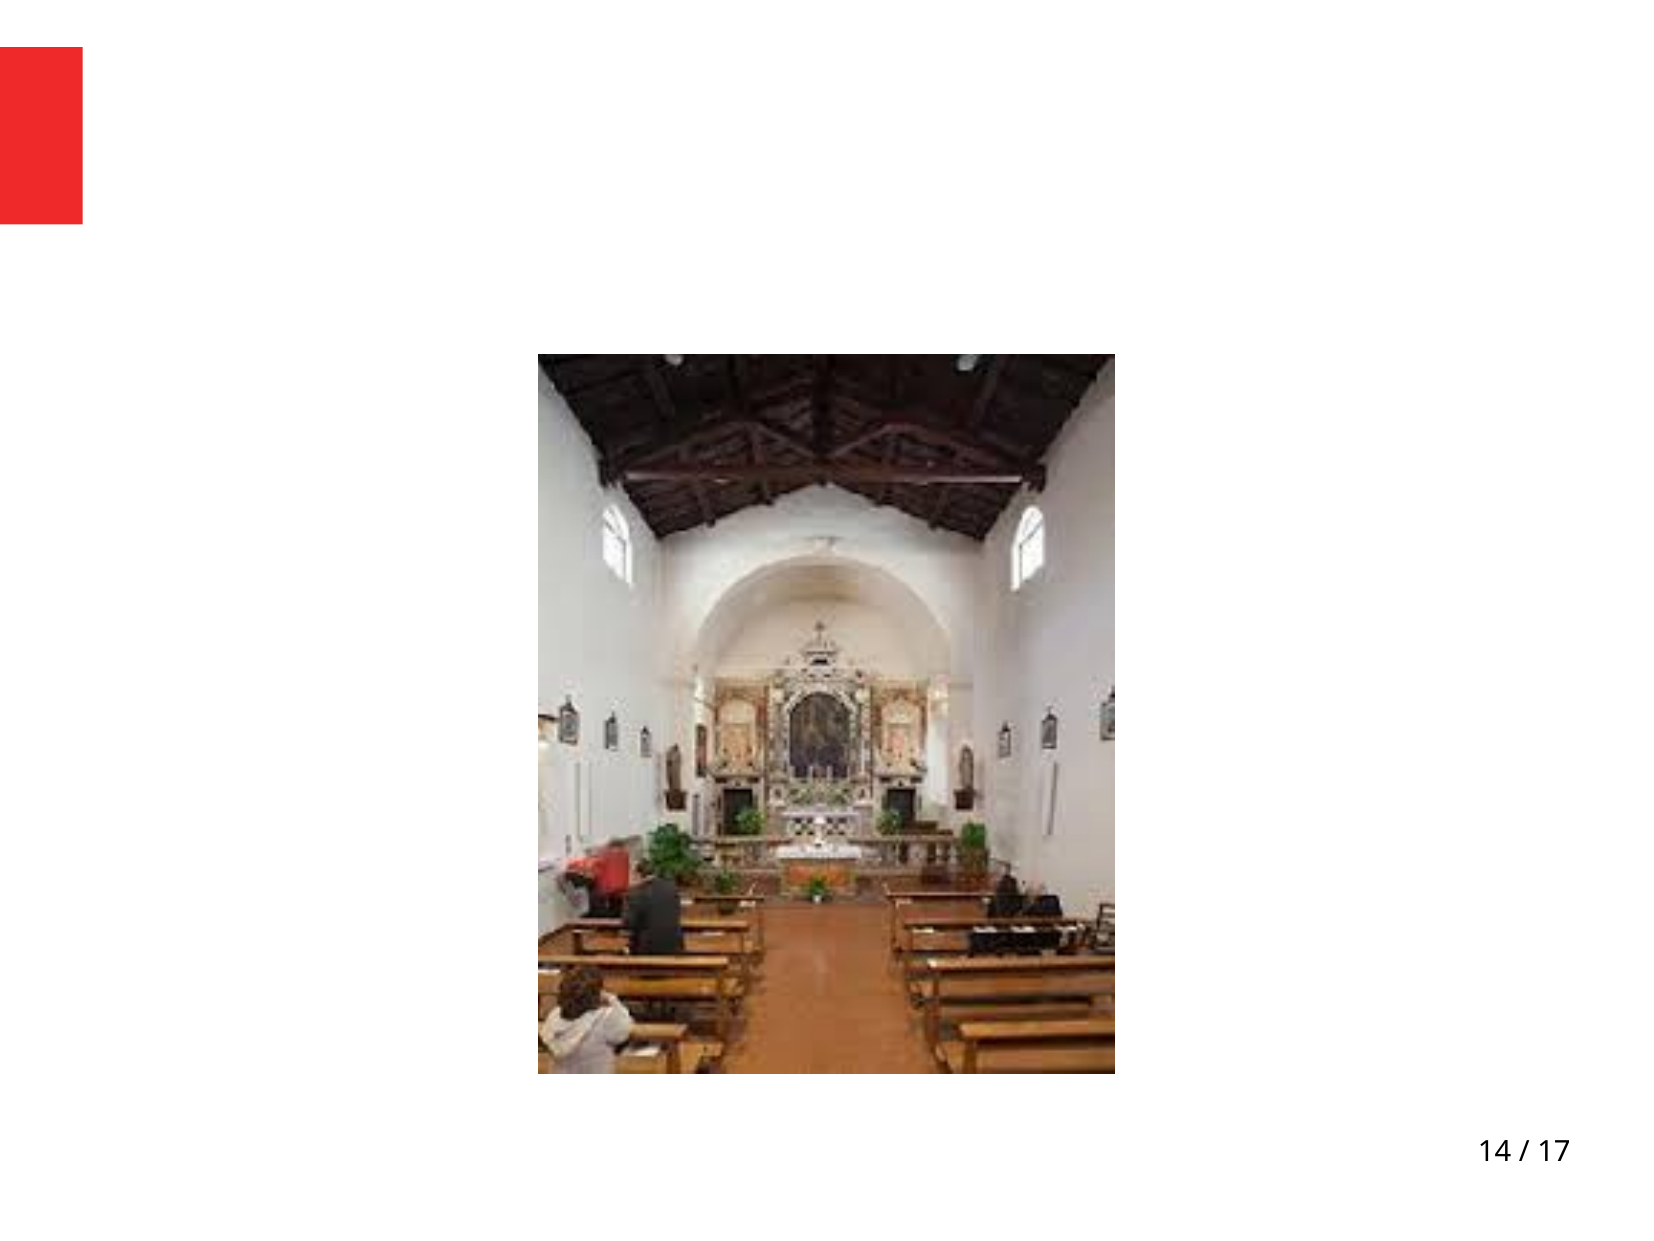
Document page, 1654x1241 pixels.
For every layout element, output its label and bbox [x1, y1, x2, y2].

picture [538, 354, 1115, 1074]
